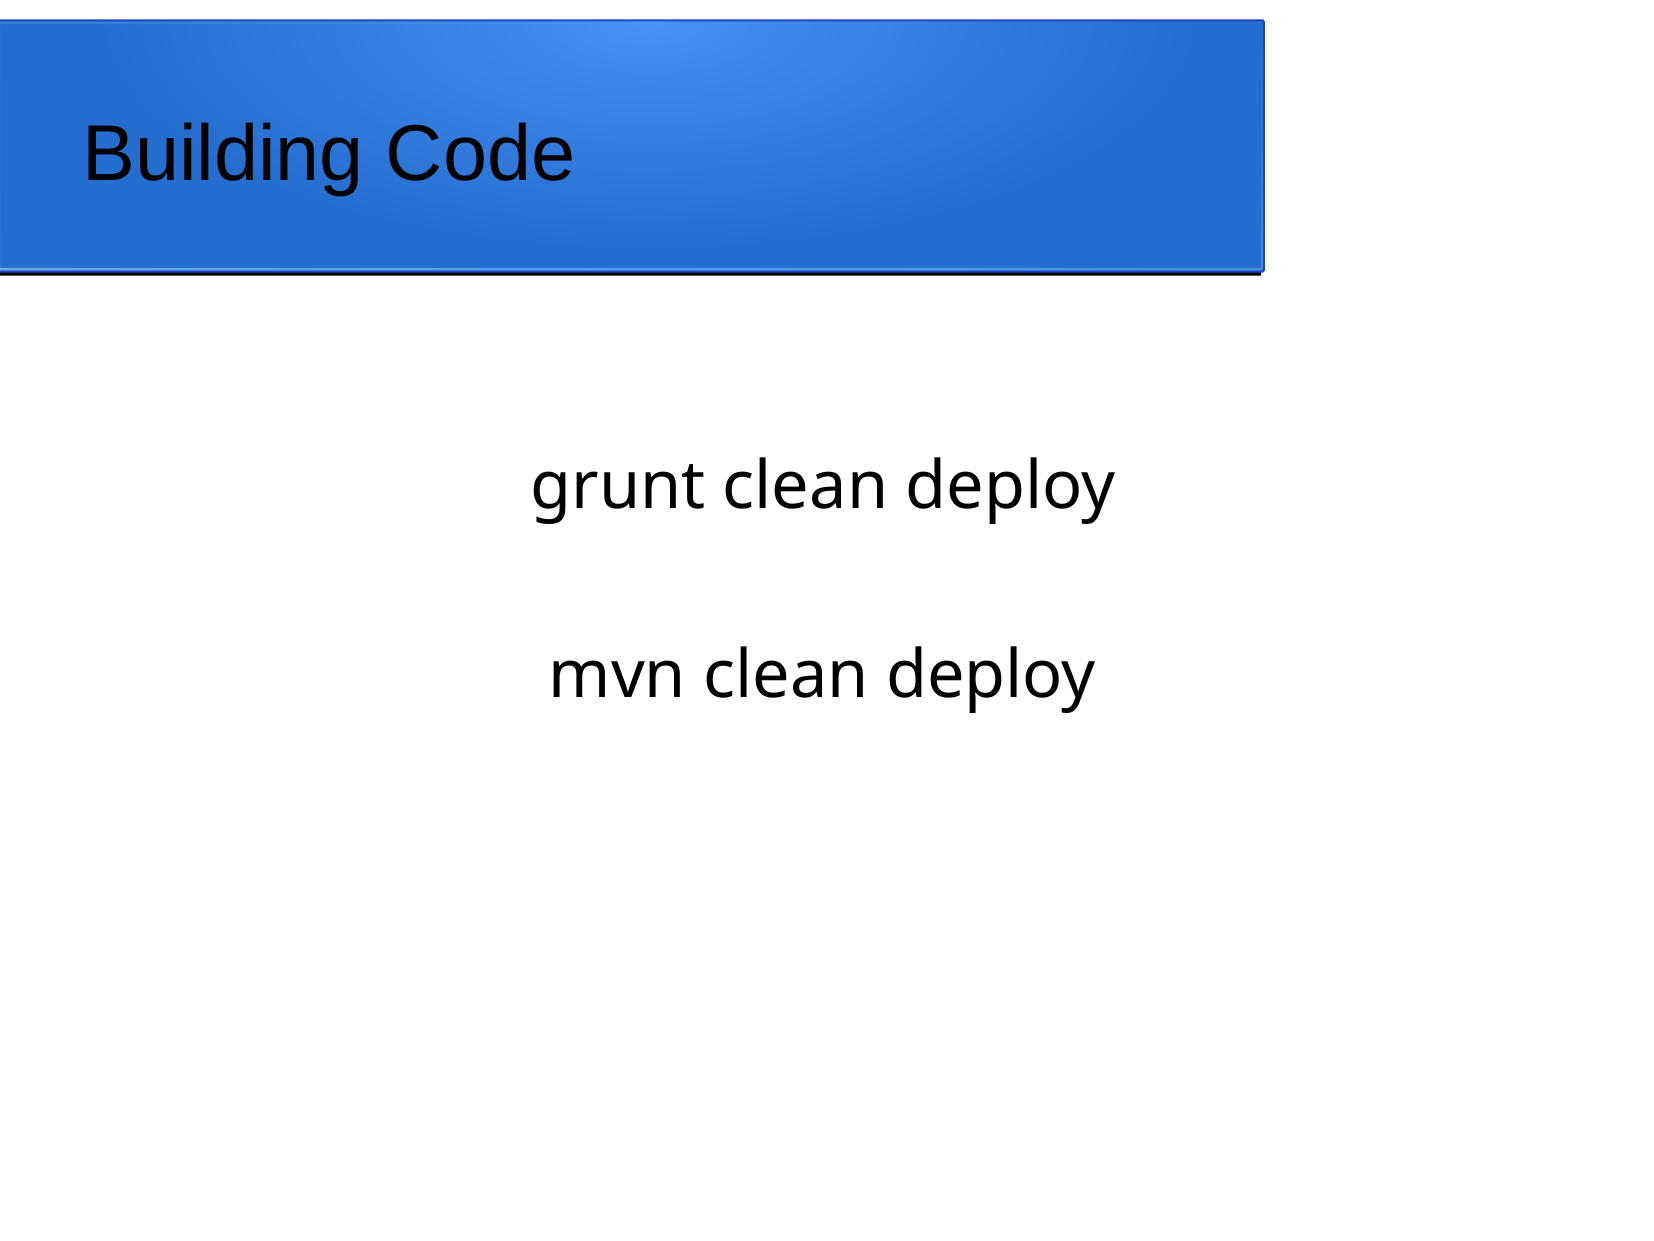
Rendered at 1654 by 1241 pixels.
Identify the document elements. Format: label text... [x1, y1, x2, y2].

subtitle mvn clean deploy [523, 615, 1122, 804]
title Building Code [82, 49, 1571, 257]
text_box grunt clean deploy [485, 350, 1161, 615]
